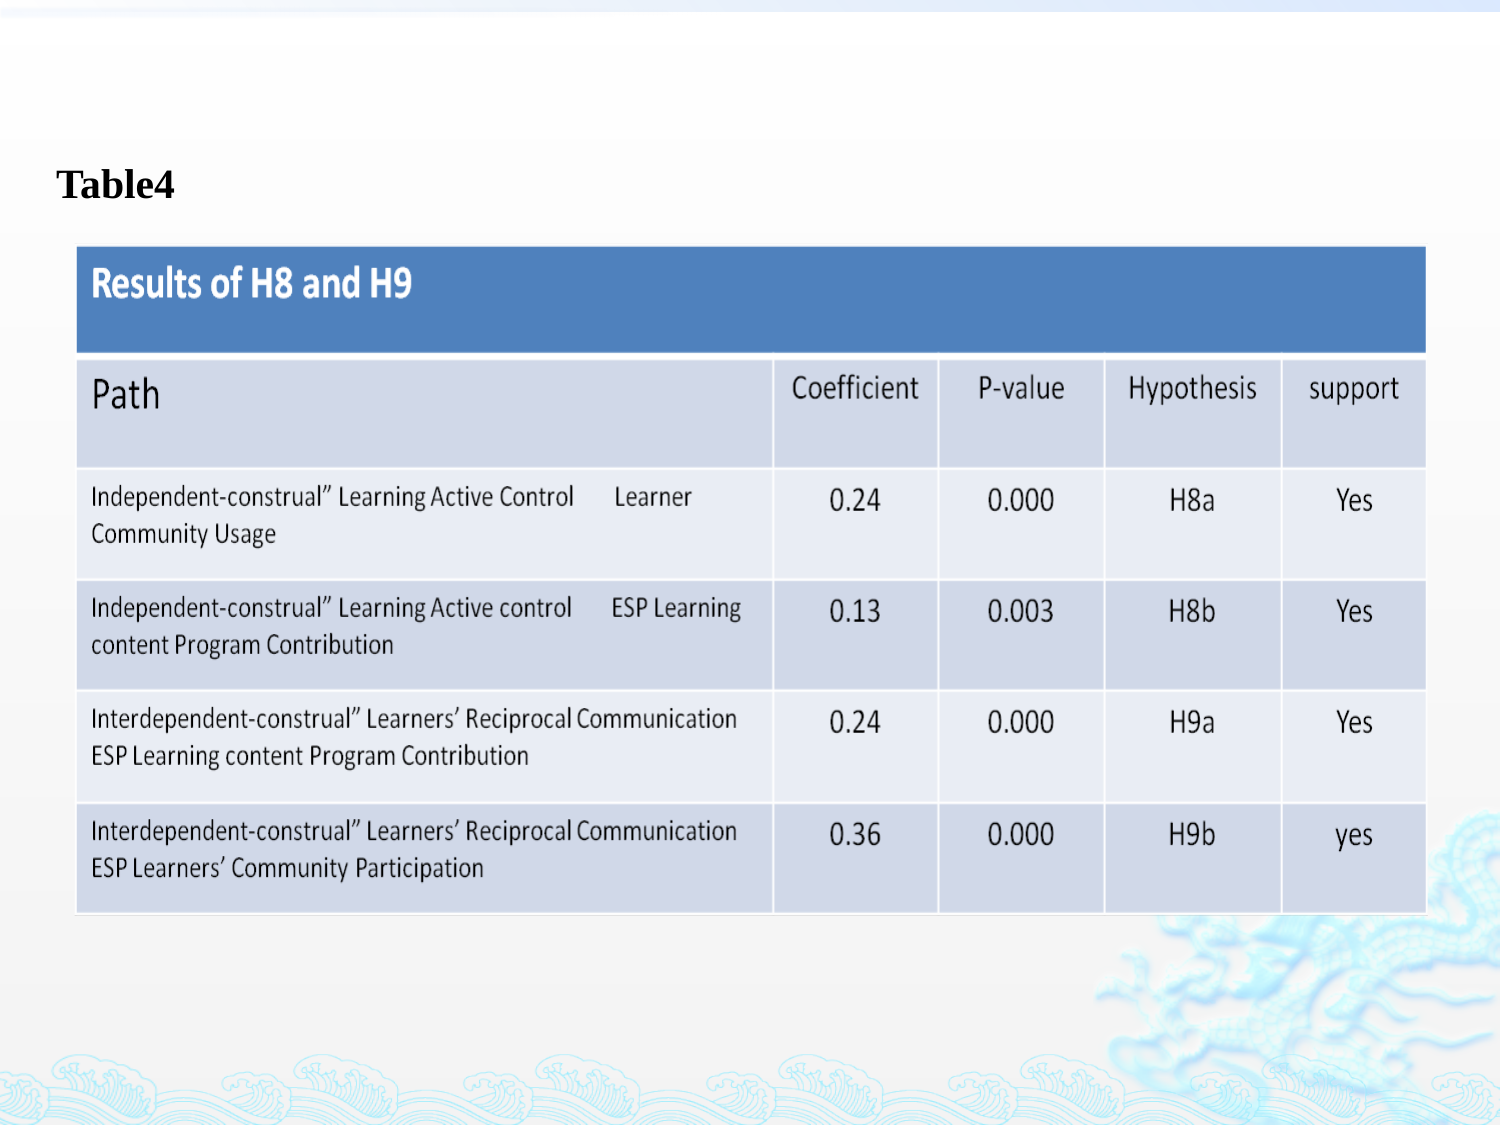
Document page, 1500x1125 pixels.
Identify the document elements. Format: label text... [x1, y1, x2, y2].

picture [0, 231, 1500, 1125]
text_box Table4 [41, 149, 325, 214]
